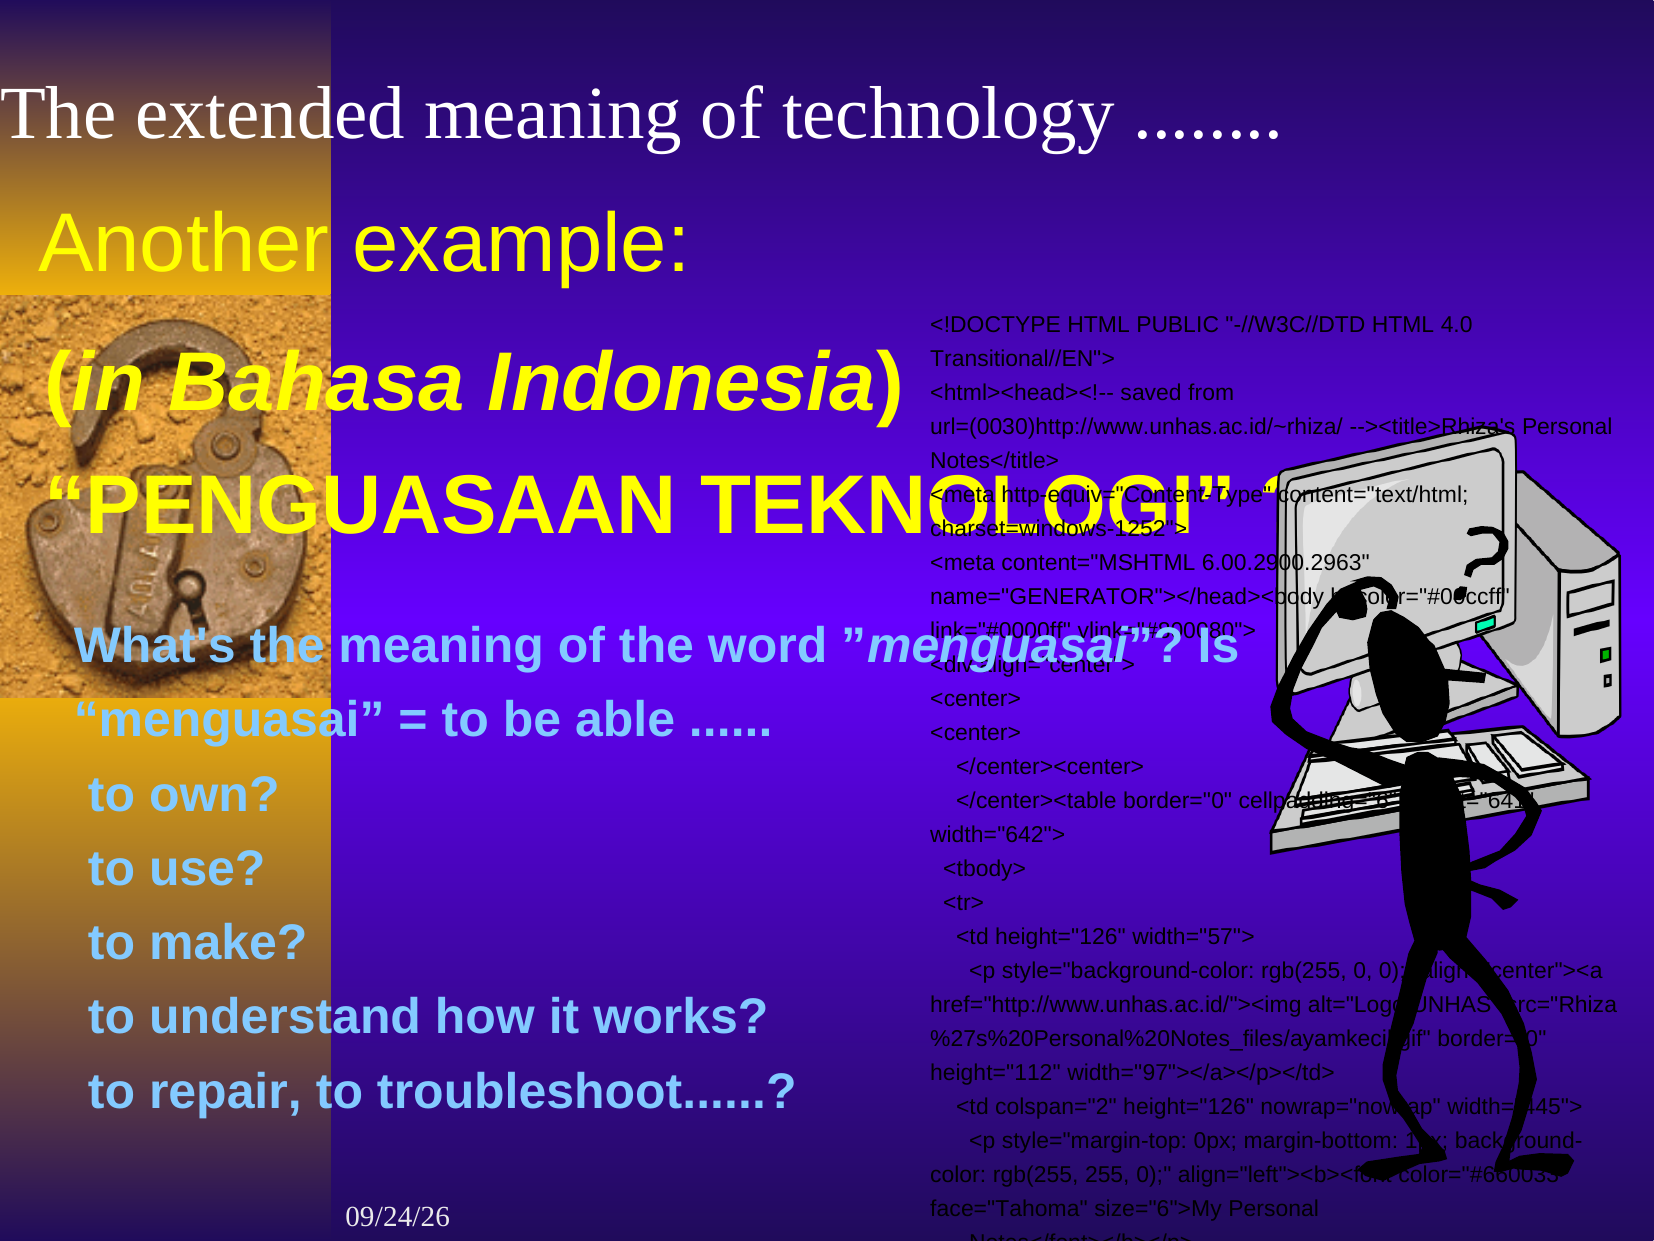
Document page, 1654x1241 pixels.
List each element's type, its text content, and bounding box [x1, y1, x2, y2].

text_box <!DOCTYPE HTML PUBLIC "-//W3C//DTD HTML 4.0 Transitional//EN"> <html><head><!-- saved from url=(0030)http://www.unhas.ac.id/~rhiza/ --><title>Rhiza's Personal Notes</title> <meta http-equiv="Content-Type" content="text/html; charset=windows-1252"> <meta content="MSHTML 6.00.2900.2963" name="GENERATOR"></head><body bgcolor="#00ccff" link="#0000ff" vlink="#800080"> <div align="center"> <center> <center> </center><center> </center><table border="0" cellpadding="6" height="641" width="642"> <tbody> <tr> <td height="126" width="57"> <p style="background-color: rgb(255, 0, 0);" align="center"><a href="http://www.unhas.ac.id/"><img alt="Logo UNHAS" src="Rhiza%27s%20Personal%20Notes_files/ayamkecil.gif" border="0" height="112" width="97"></a></p></td> <td colspan="2" height="126" nowrap="nowrap" width="445"> <p style="margin-top: 0px; margin-bottom: 1px; background-color: rgb(255, 255, 0);" align="left"><b><font color="#660033" face="Tahoma" size="6">My Personal Notes</font></b></p> [915, 295, 1654, 1241]
picture [0, 296, 331, 698]
text_box Another example: [0, 156, 1418, 296]
text_box What's the meaning of the word ”menguasai”? Is “menguasai” = to be able ...... to own? to use? to make? to understand how it works? to repair, to troubleshoot......? [59, 590, 1506, 1241]
text_box (in Bahasa Indonesia) “PENGUASAAN TEKNOLOGI” ???? [29, 295, 915, 562]
title The extended meaning of technology ........ [0, 29, 1565, 178]
